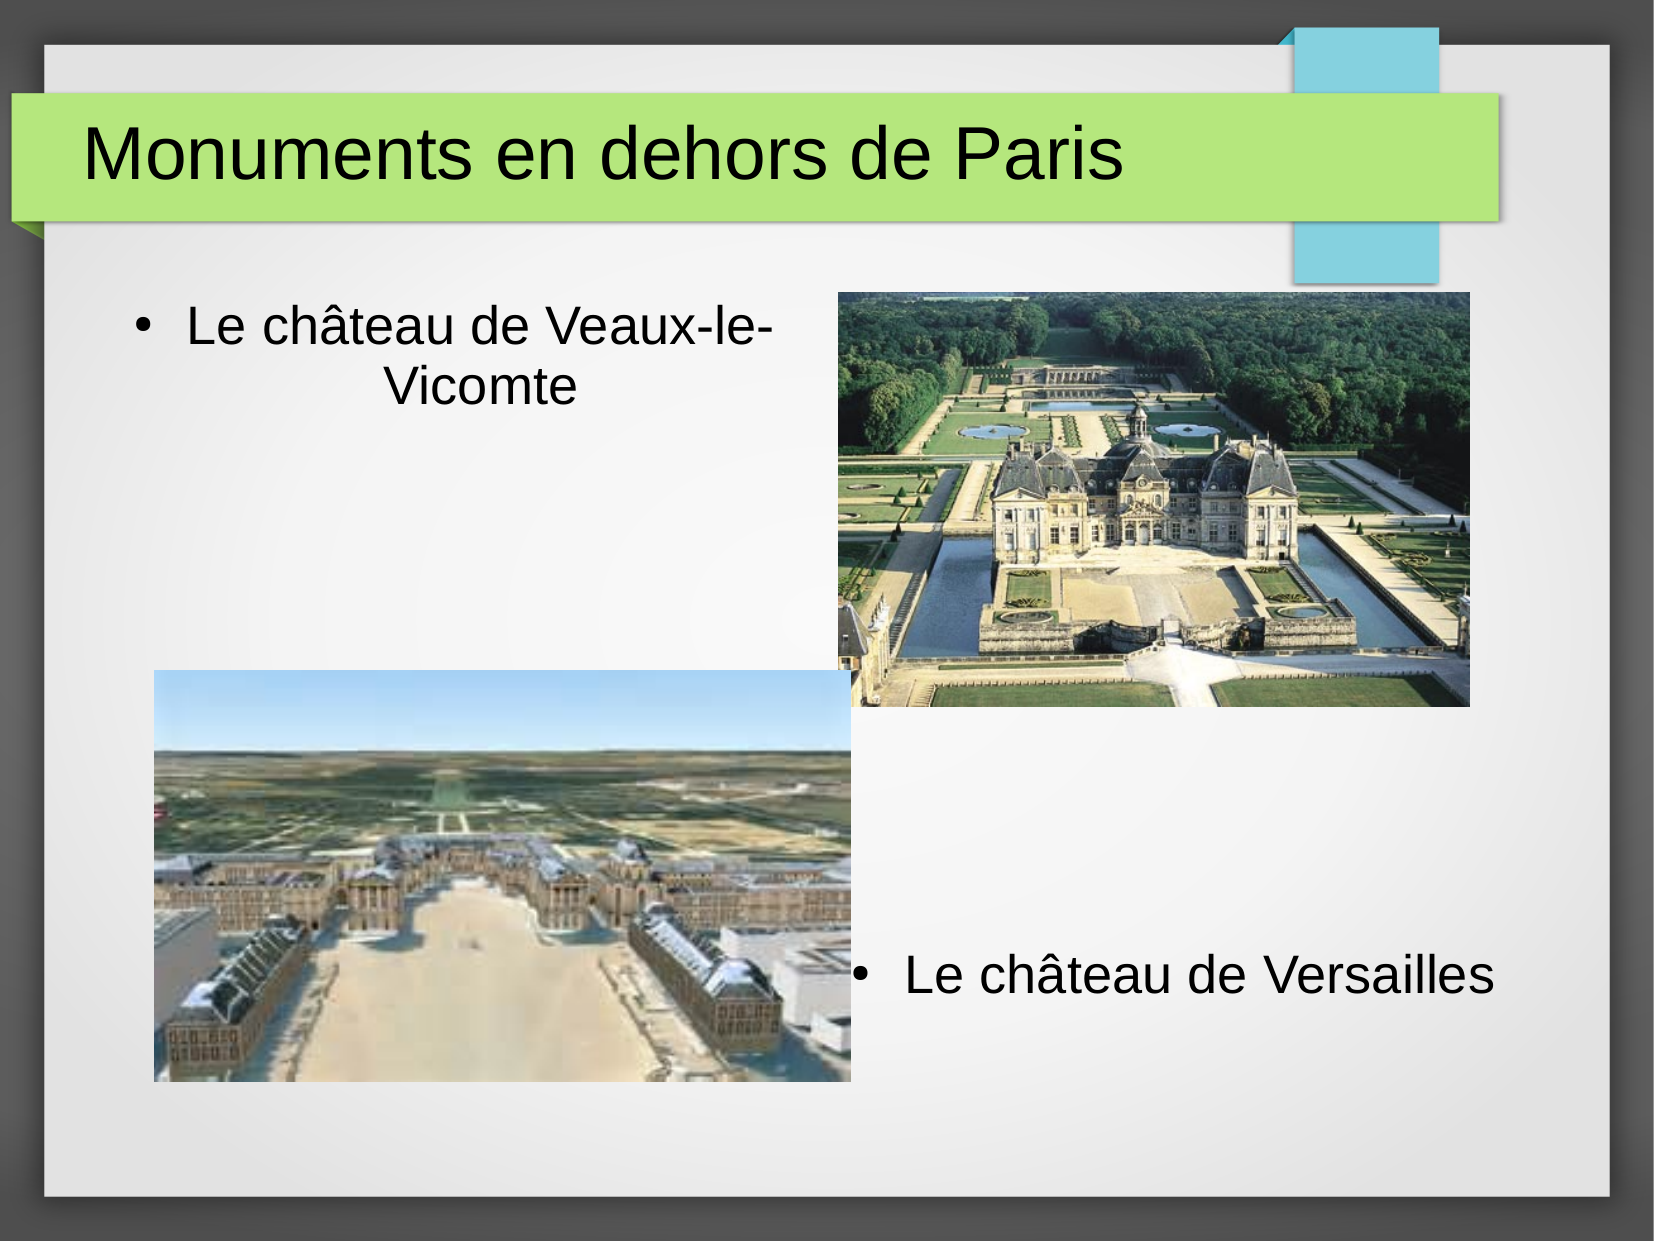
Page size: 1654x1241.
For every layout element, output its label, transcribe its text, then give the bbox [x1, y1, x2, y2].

list Le château de Versailles [833, 944, 1501, 1123]
picture [0, 0, 1654, 1241]
list Le château de Veaux-le-Vicomte [82, 295, 809, 639]
title Monuments en dehors de Paris [82, 94, 1264, 213]
